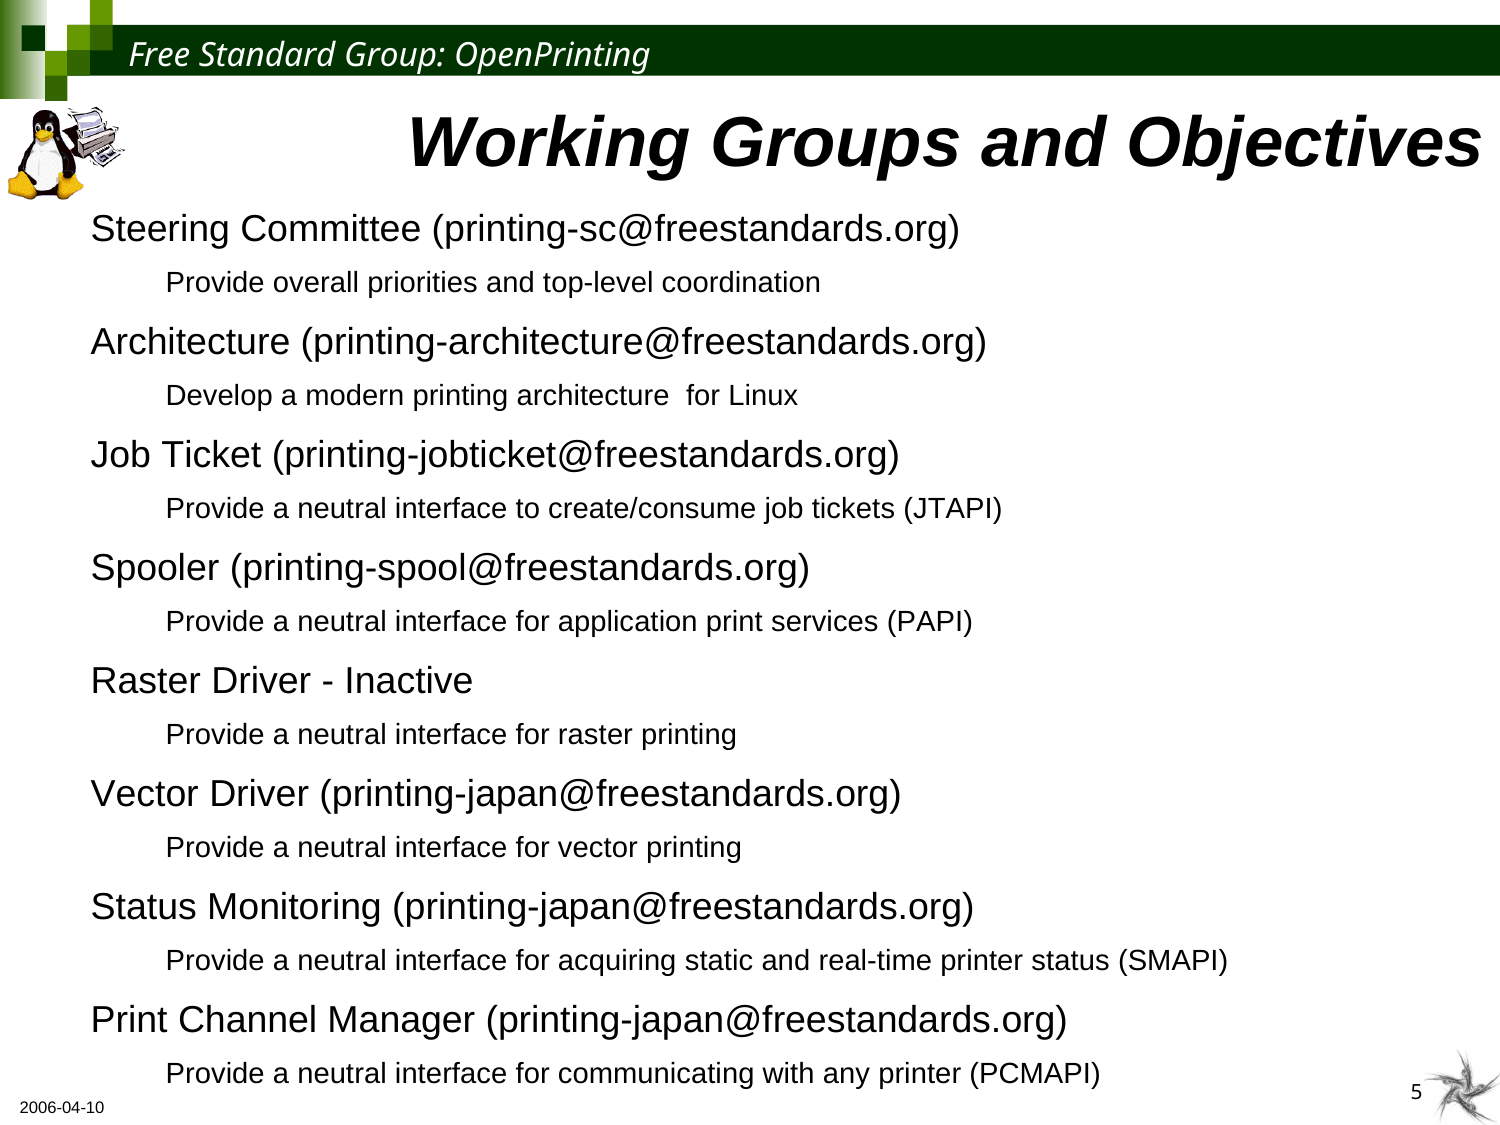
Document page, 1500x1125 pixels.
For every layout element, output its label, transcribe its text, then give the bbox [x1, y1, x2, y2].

picture [0, 96, 133, 207]
title Working Groups and Objectives [157, 75, 1500, 204]
picture [1424, 1049, 1500, 1125]
list Steering Committee (printing-sc@freestandards.org) Provide overall priorities and top-level coordination Architecture (printing-architecture@freestandards.org) Develop a modern printing architecture for Linux Job Ticket (printing-jobticket@freestandards.org) Provide a neutral interface to create/consume job tickets (JTAPI) Spooler (printing-spool@freestandards.org) Provide a neutral interface for application print services (PAPI) Raster Driver - Inactive Provide a neutral interface for raster printing Vector Driver (printing-japan@freestandards.org) Provide a neutral interface for vector printing Status Monitoring (printing-japan@freestandards.org) Provide a neutral interface for acquiring static and real-time printer status (SMAPI) Print Channel Manager (printing-japan@freestandards.org) Provide a neutral interface for communicating with any printer (PCMAPI) [75, 197, 1426, 1098]
